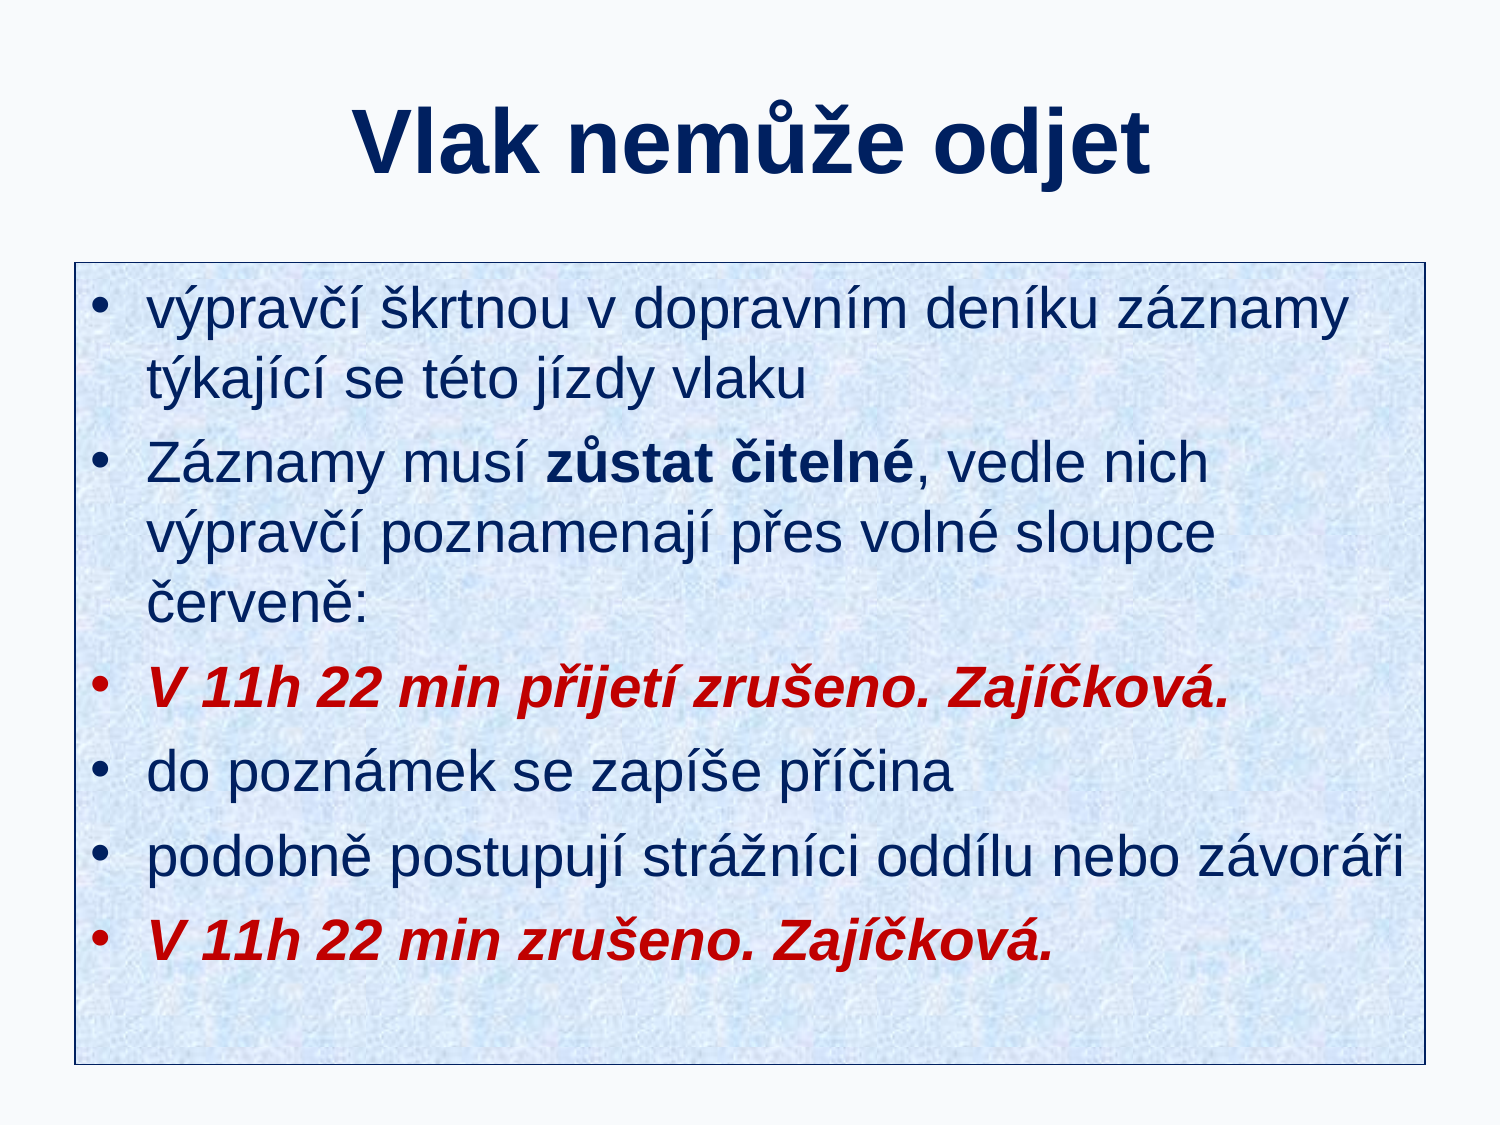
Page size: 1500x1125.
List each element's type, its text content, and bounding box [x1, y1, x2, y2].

title Vlak nemůže odjet [76, 42, 1427, 231]
list výpravčí škrtnou v dopravním deníku záznamy týkající se této jízdy vlaku Záznamy musí zůstat čitelné, vedle nich výpravčí poznamenají přes volné sloupce červeně: V 11h 22 min přijetí zrušeno. Zajíčková. do poznámek se zapíše příčina podobně postupují strážníci oddílu nebo závoráři V 11h 22 min zrušeno. Zajíčková. [75, 262, 1426, 1065]
